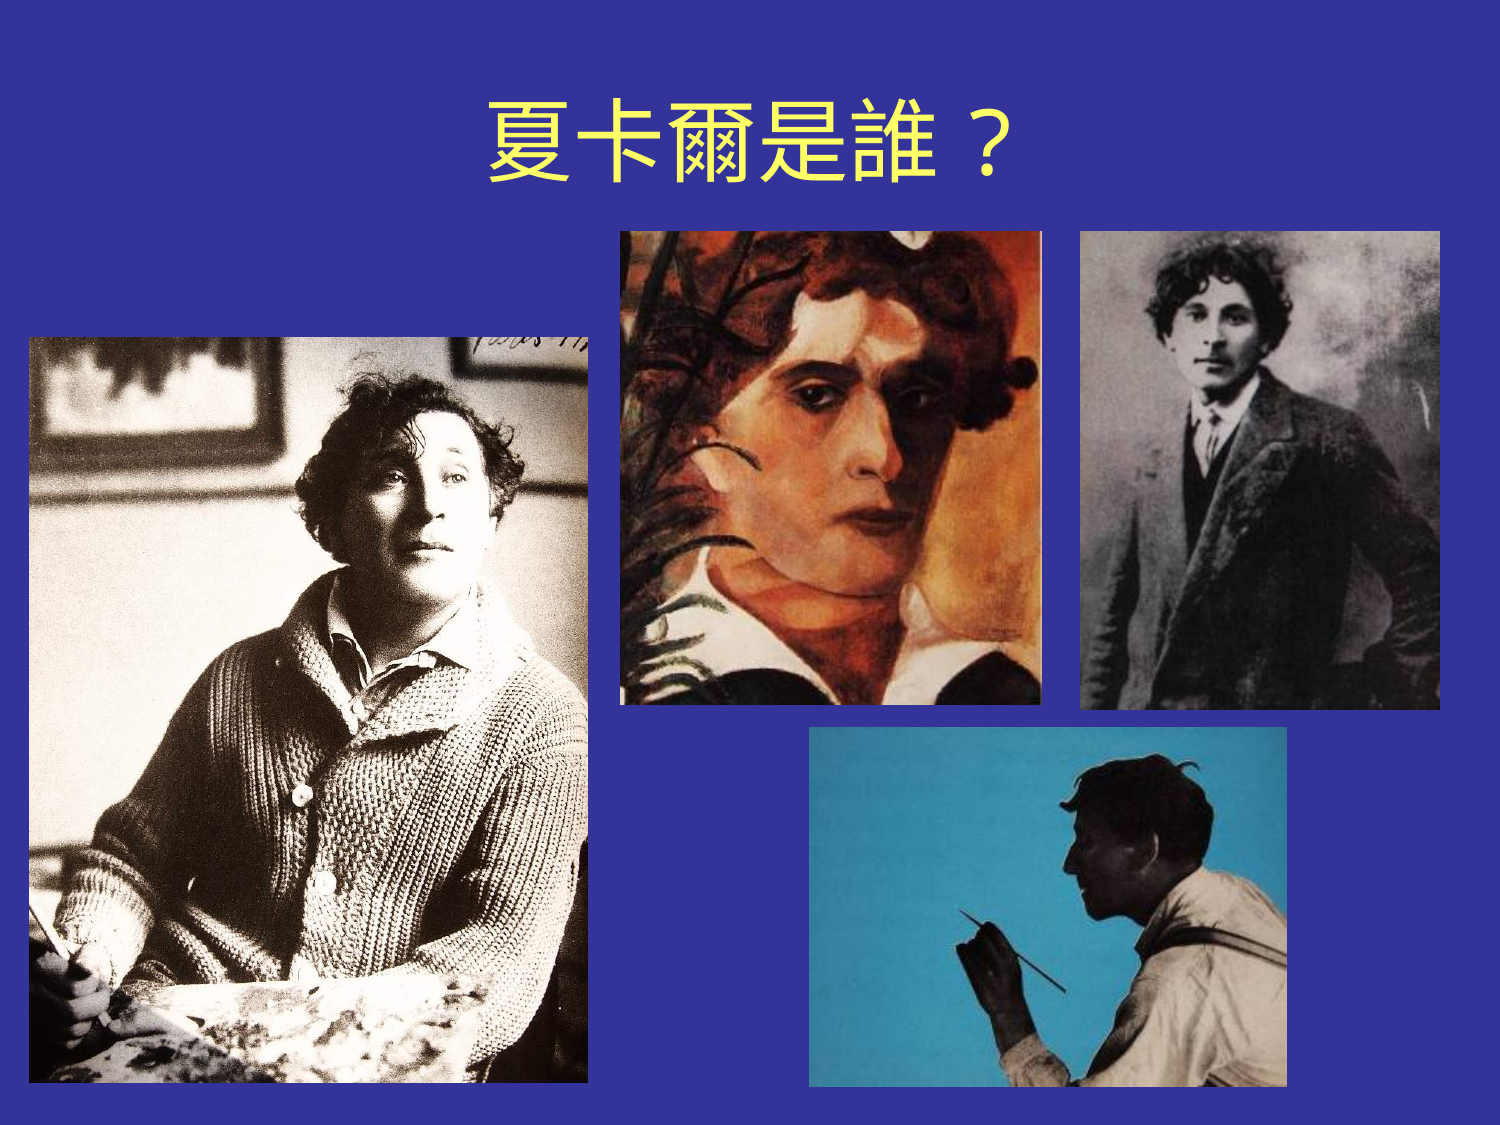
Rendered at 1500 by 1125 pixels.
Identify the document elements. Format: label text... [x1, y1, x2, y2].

picture [809, 727, 1287, 1087]
picture [620, 231, 1042, 705]
title 夏卡爾是誰? [75, 45, 1426, 233]
picture [1080, 231, 1440, 710]
picture [29, 338, 588, 1083]
